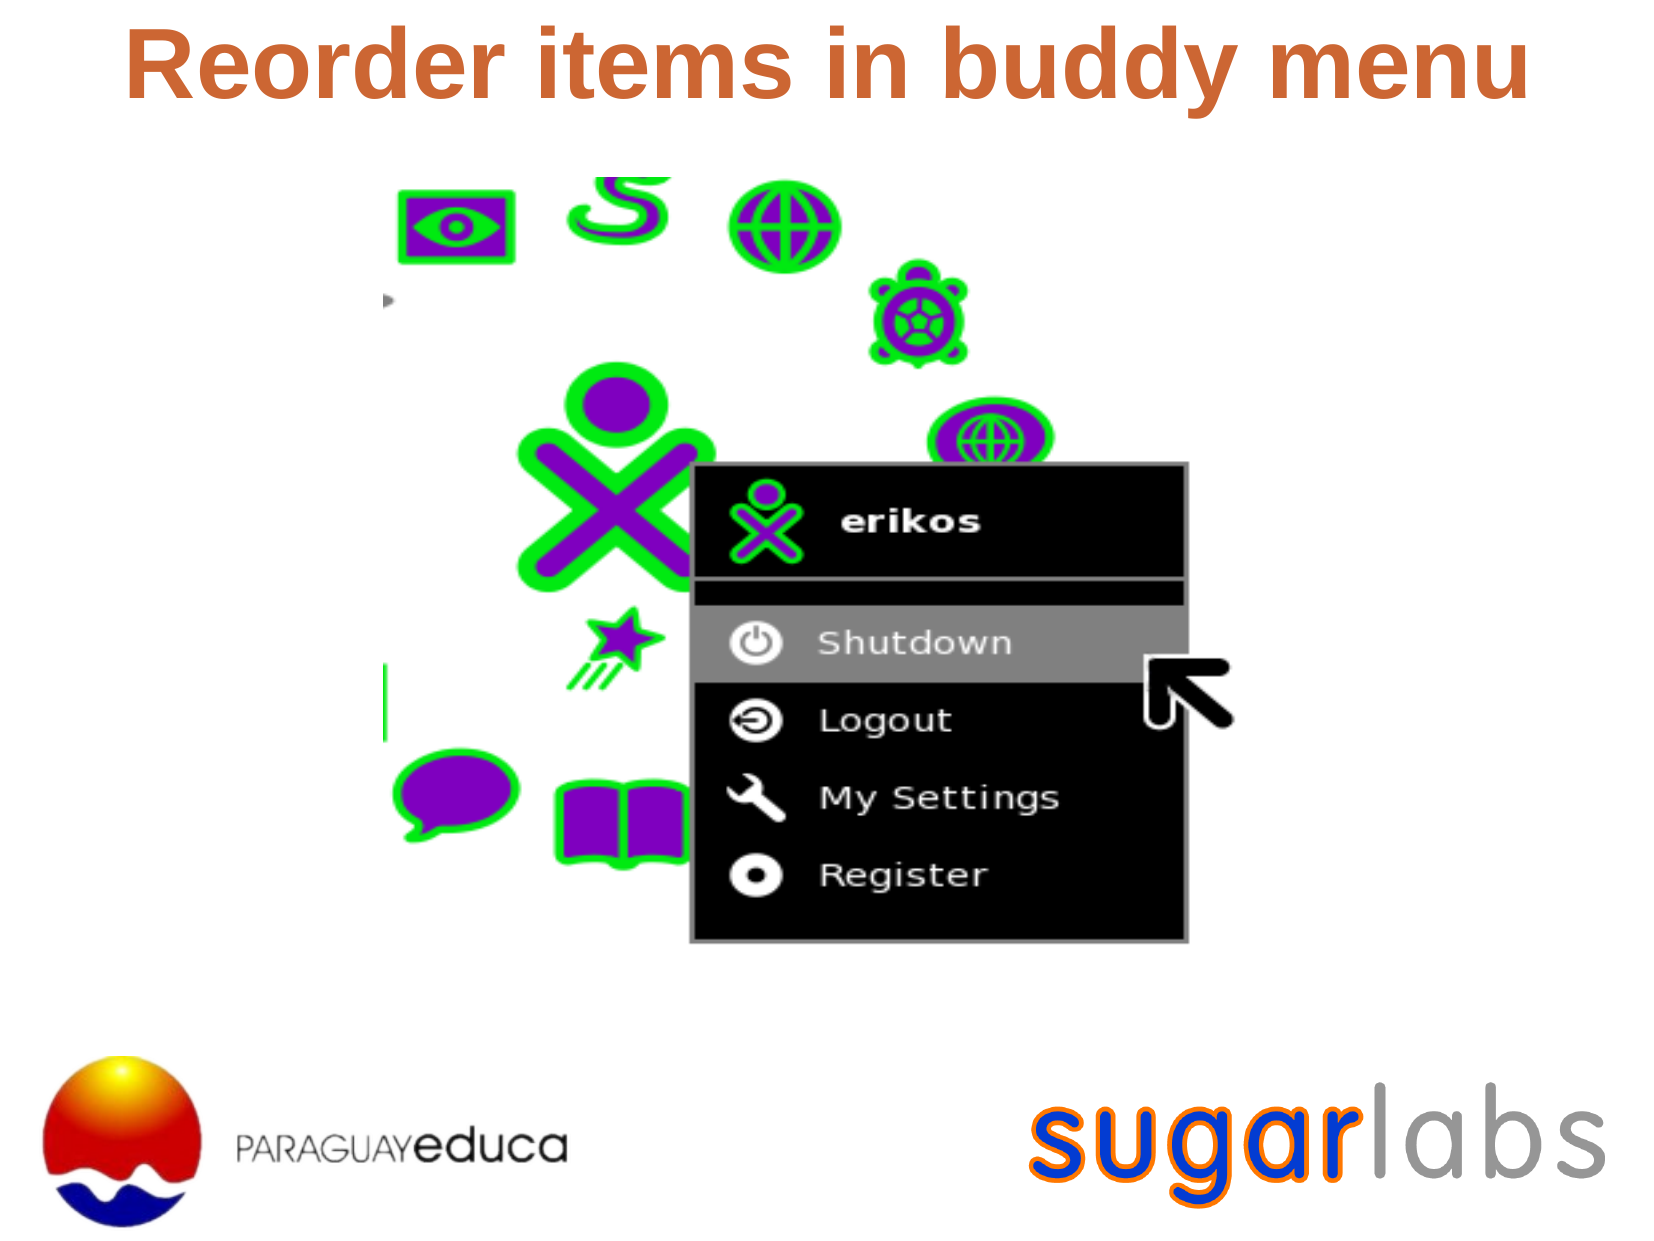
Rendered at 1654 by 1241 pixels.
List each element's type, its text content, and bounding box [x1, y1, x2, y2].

picture [978, 1031, 1654, 1241]
title Reorder items in buddy menu [84, 0, 1573, 136]
picture [33, 1056, 579, 1236]
picture [383, 177, 1270, 1004]
